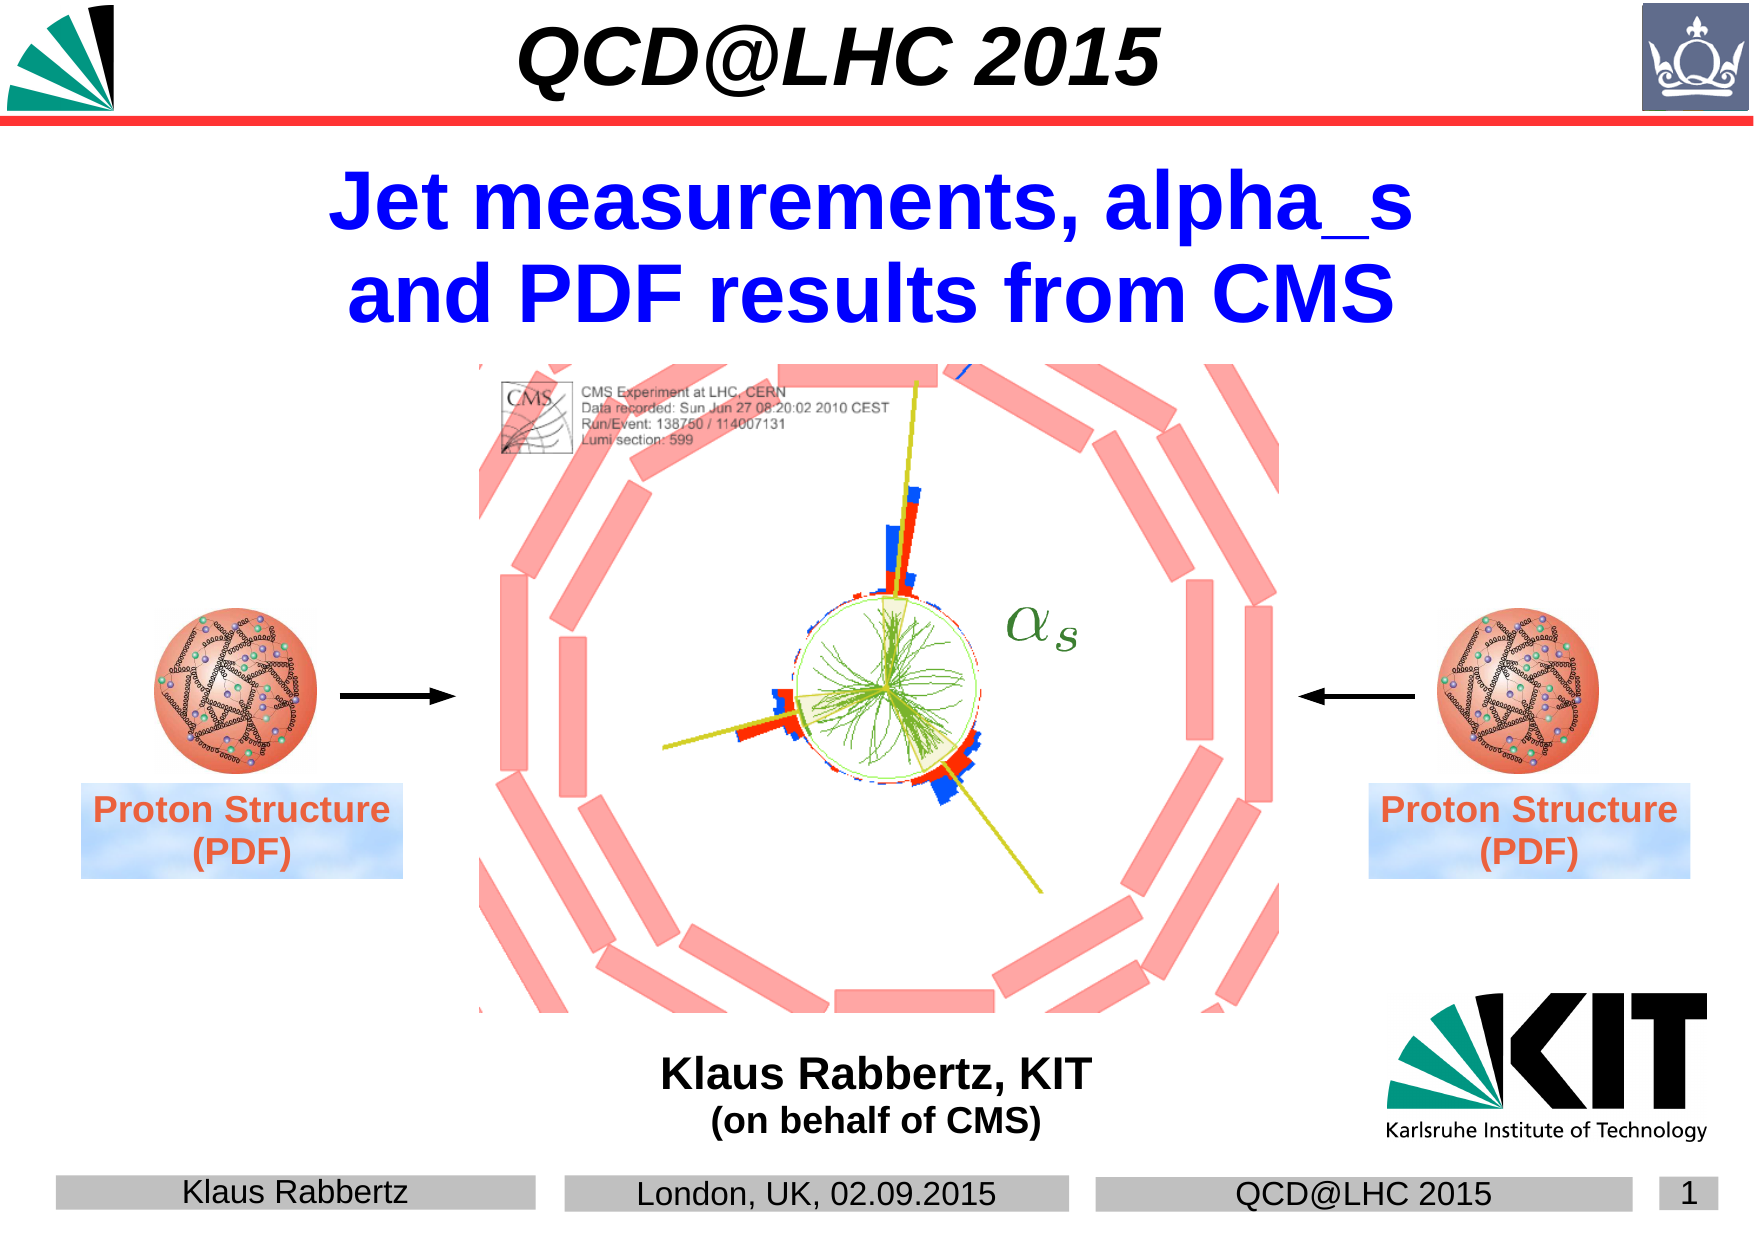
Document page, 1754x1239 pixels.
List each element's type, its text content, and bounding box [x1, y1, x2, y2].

text_box Jet measurements, alpha_s and PDF results from CMS [316, 148, 1437, 347]
title QCD@LHC 2015 [123, 0, 1553, 114]
text_box Klaus Rabbertz, KIT (on behalf of CMS) [648, 1042, 1106, 1148]
picture [1642, 3, 1749, 111]
picture [479, 364, 1279, 1013]
picture [7, 5, 114, 112]
picture [1387, 993, 1707, 1142]
picture [1437, 608, 1599, 774]
text_box Proton Structure (PDF) [1368, 783, 1691, 879]
picture [154, 608, 317, 774]
text_box Proton Structure (PDF) [81, 783, 403, 879]
